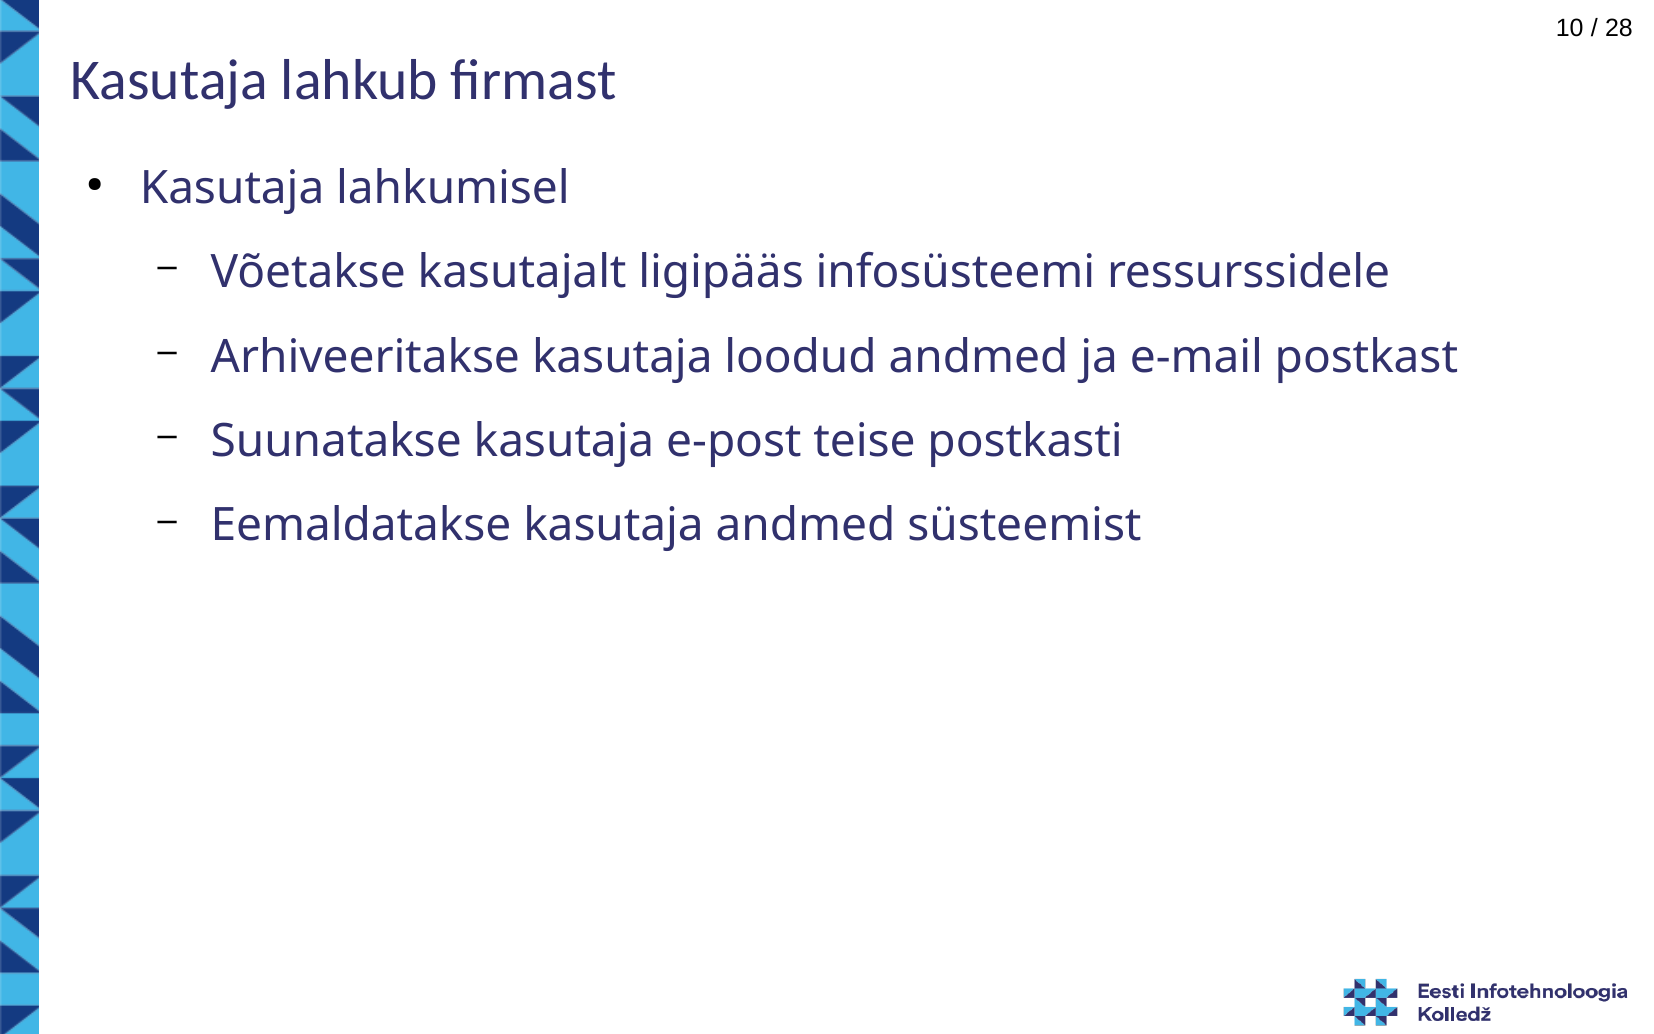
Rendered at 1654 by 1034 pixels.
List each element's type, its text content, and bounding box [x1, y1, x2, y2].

list Kasutaja lahkumisel Võetakse kasutajalt ligipääs infosüsteemi ressurssidele Arhiveeritakse kasutaja loodud andmed ja e-mail postkast Suunatakse kasutaja e-post teise postkasti Eemaldatakse kasutaja andmed süsteemist [68, 153, 1630, 957]
title Kasutaja lahkub firmast [70, 41, 1630, 130]
